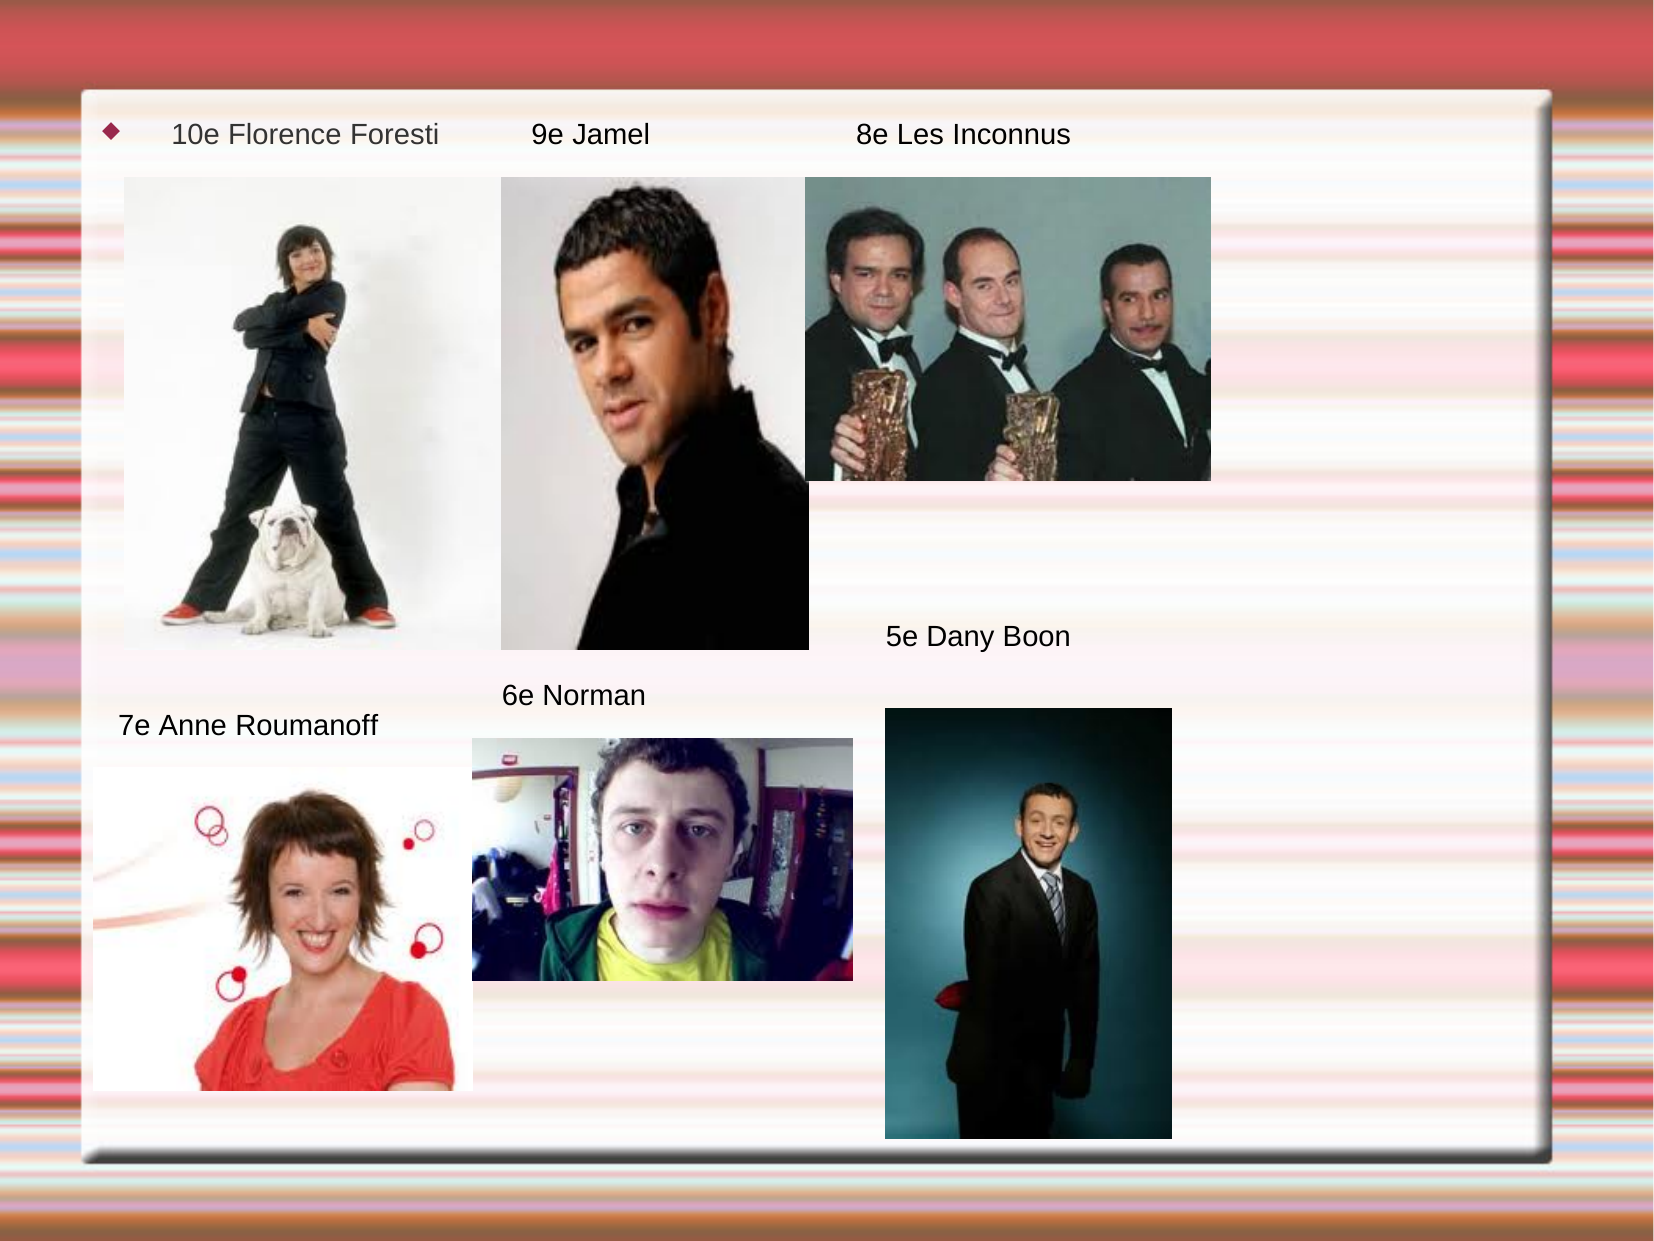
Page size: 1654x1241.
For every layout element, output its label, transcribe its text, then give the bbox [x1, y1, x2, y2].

picture [0, 0, 1654, 1241]
text_box 7e Anne Roumanoff [118, 708, 443, 742]
text_box 5e Dany Boon [885, 620, 1300, 653]
list 10e Florence Foresti [88, 118, 473, 178]
text_box 8e Les Inconnus [856, 118, 1152, 151]
text_box 9e Jamel [531, 118, 680, 151]
text_box 6e Norman [501, 679, 886, 712]
